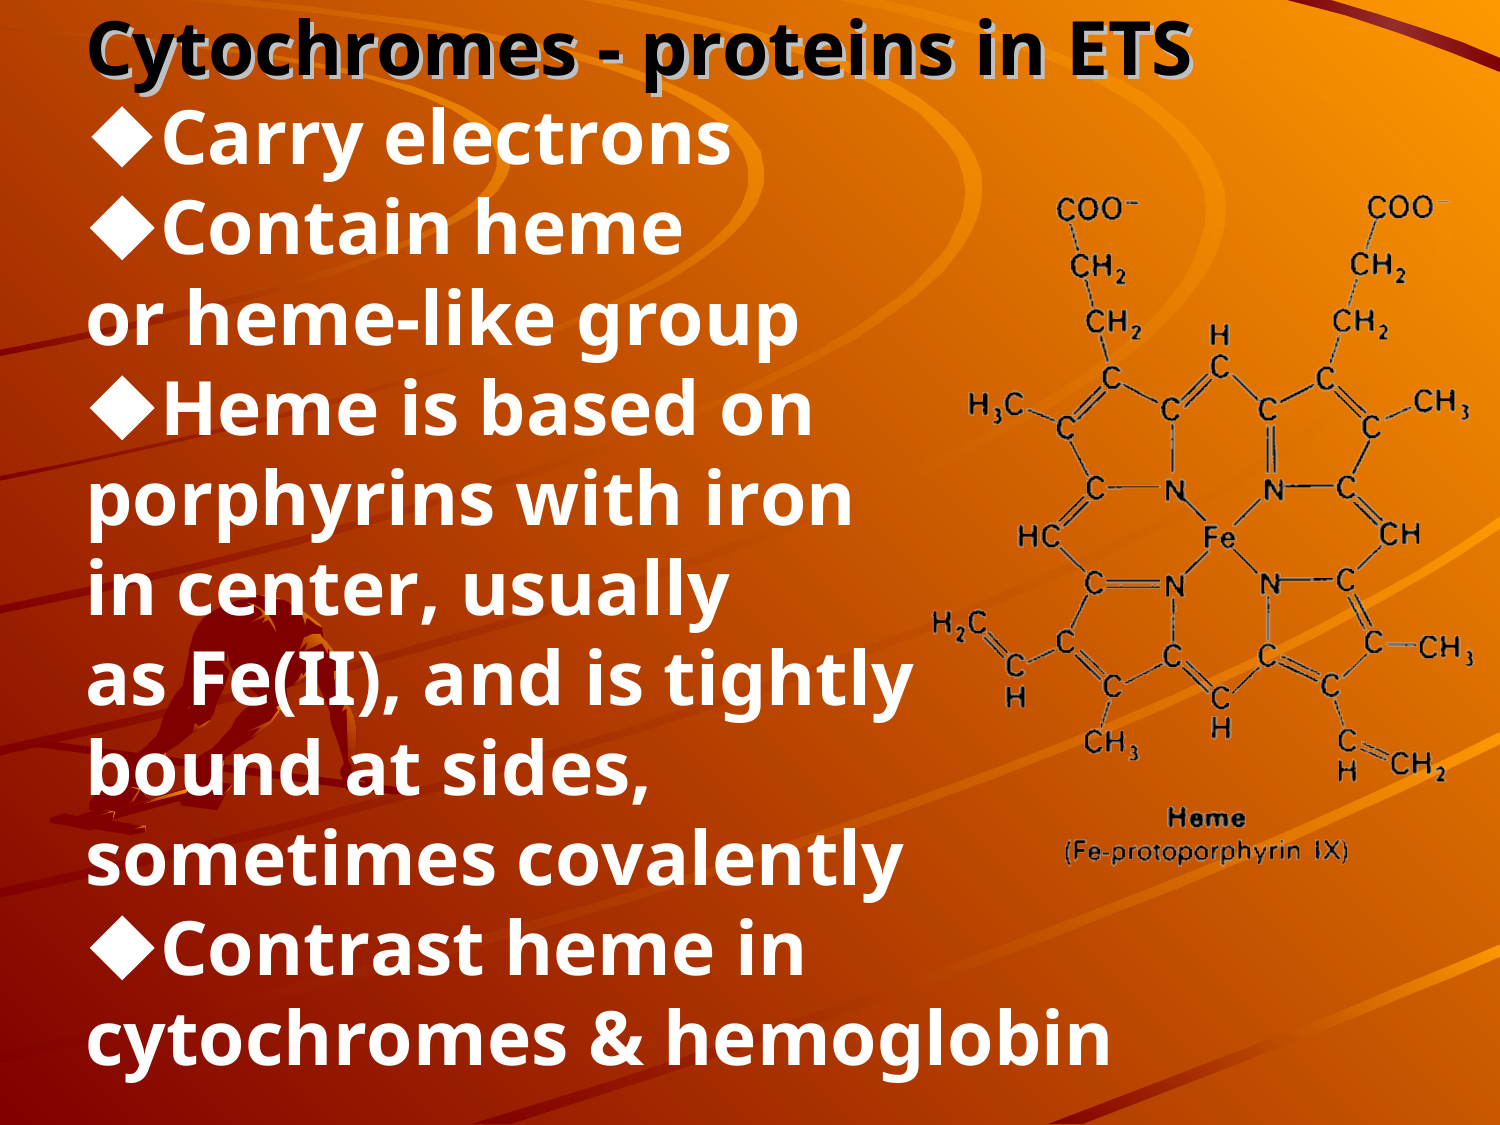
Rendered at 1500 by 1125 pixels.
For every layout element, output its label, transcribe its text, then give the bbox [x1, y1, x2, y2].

picture [1263, 187, 1500, 872]
text_box Cytochromes - proteins in ETS Carry electrons Contain heme or heme-like group Heme is based on porphyrins with iron in center, usually as Fe(II), and is tightly bound at sides, sometimes covalently Contrast heme in cytochromes & hemoglobin [85, 0, 1263, 1081]
